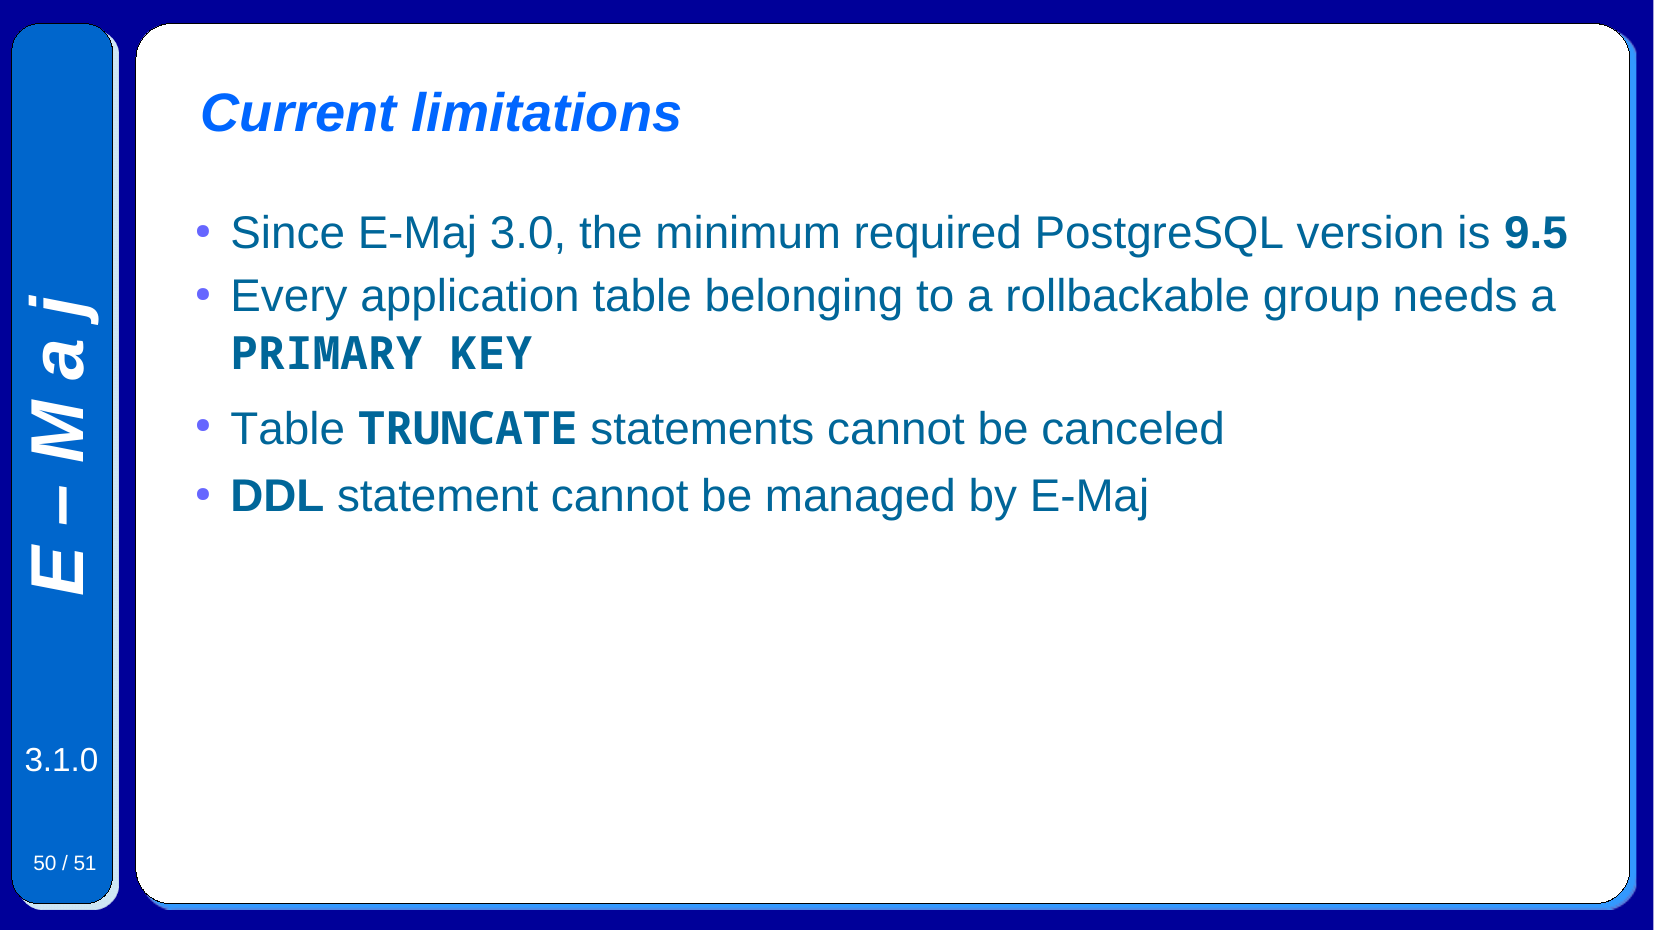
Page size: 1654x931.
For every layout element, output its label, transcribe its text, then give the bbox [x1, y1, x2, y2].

title Current limitations [200, 34, 1575, 191]
list Since E-Maj 3.0, the minimum required PostgreSQL version is 9.5 Every application table belonging to a rollbackable group needs a PRIMARY KEY Table TRUNCATE statements cannot be canceled DDL statement cannot be managed by E-Maj [177, 206, 1587, 827]
